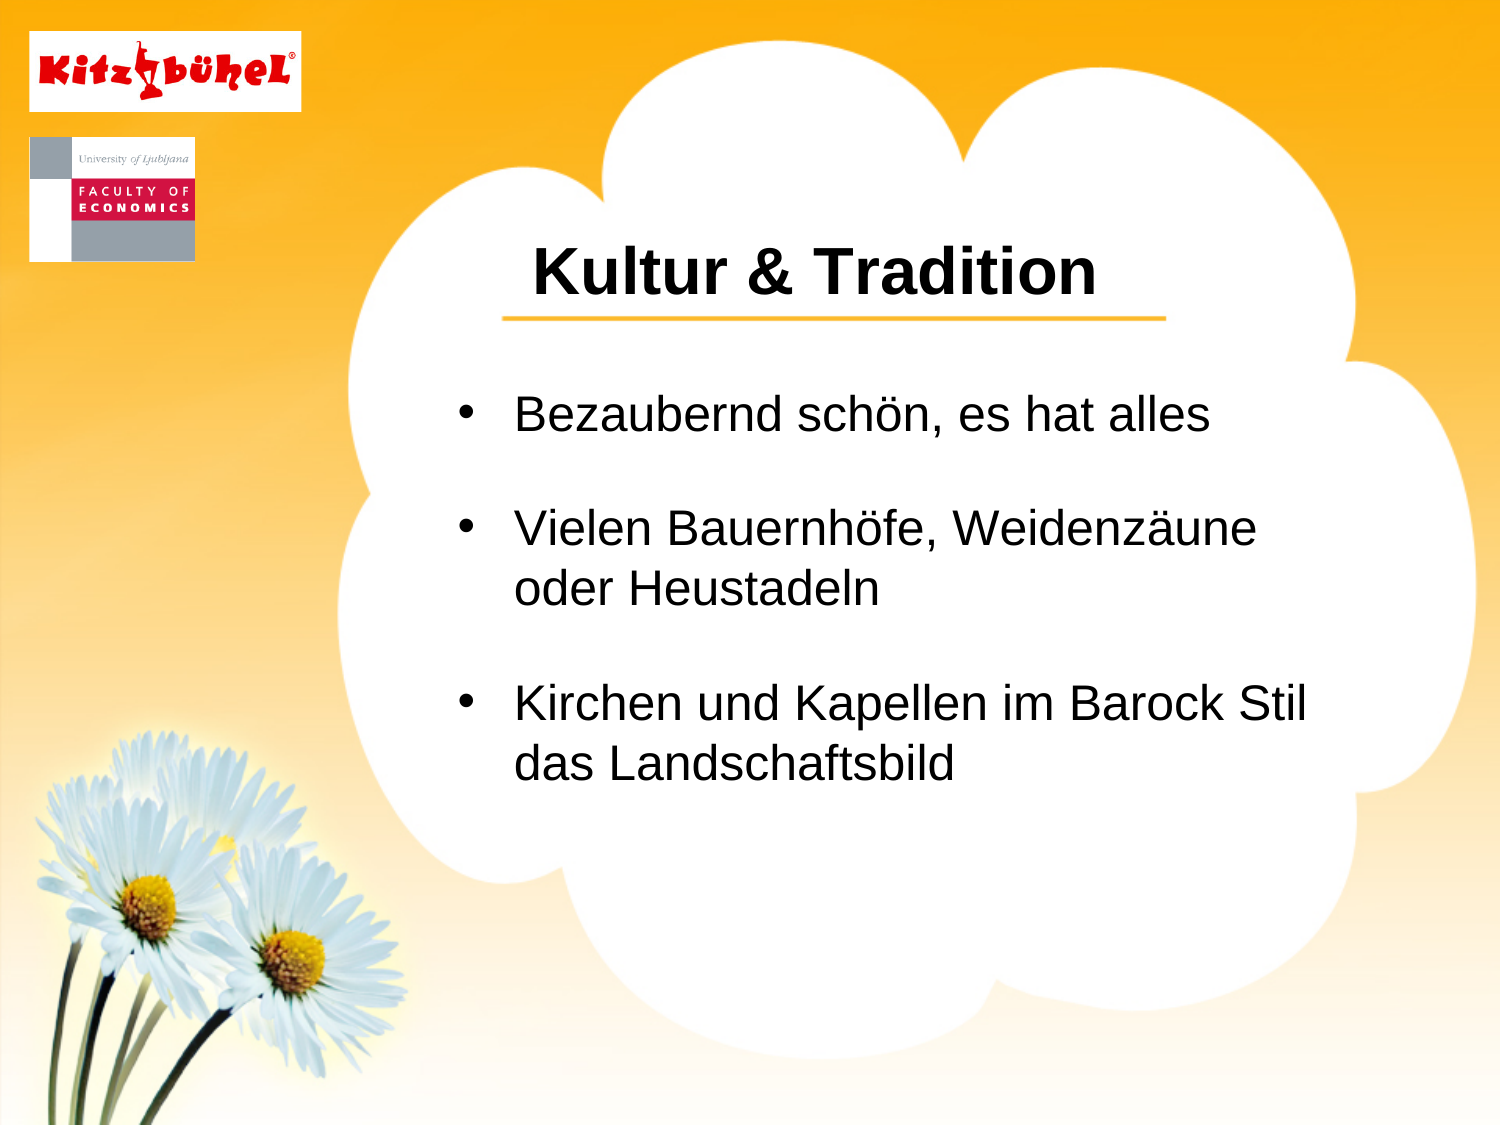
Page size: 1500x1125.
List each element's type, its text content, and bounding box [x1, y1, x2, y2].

picture [0, 0, 1500, 1125]
title Kultur & Tradition [188, 160, 1471, 349]
text_box Bezaubernd schön, es hat alles Vielen Bauernhöfe, Weidenzäune oder Heustadeln Kirchen und Kapellen im Barock Stil das Landschaftsbild [442, 373, 1377, 965]
